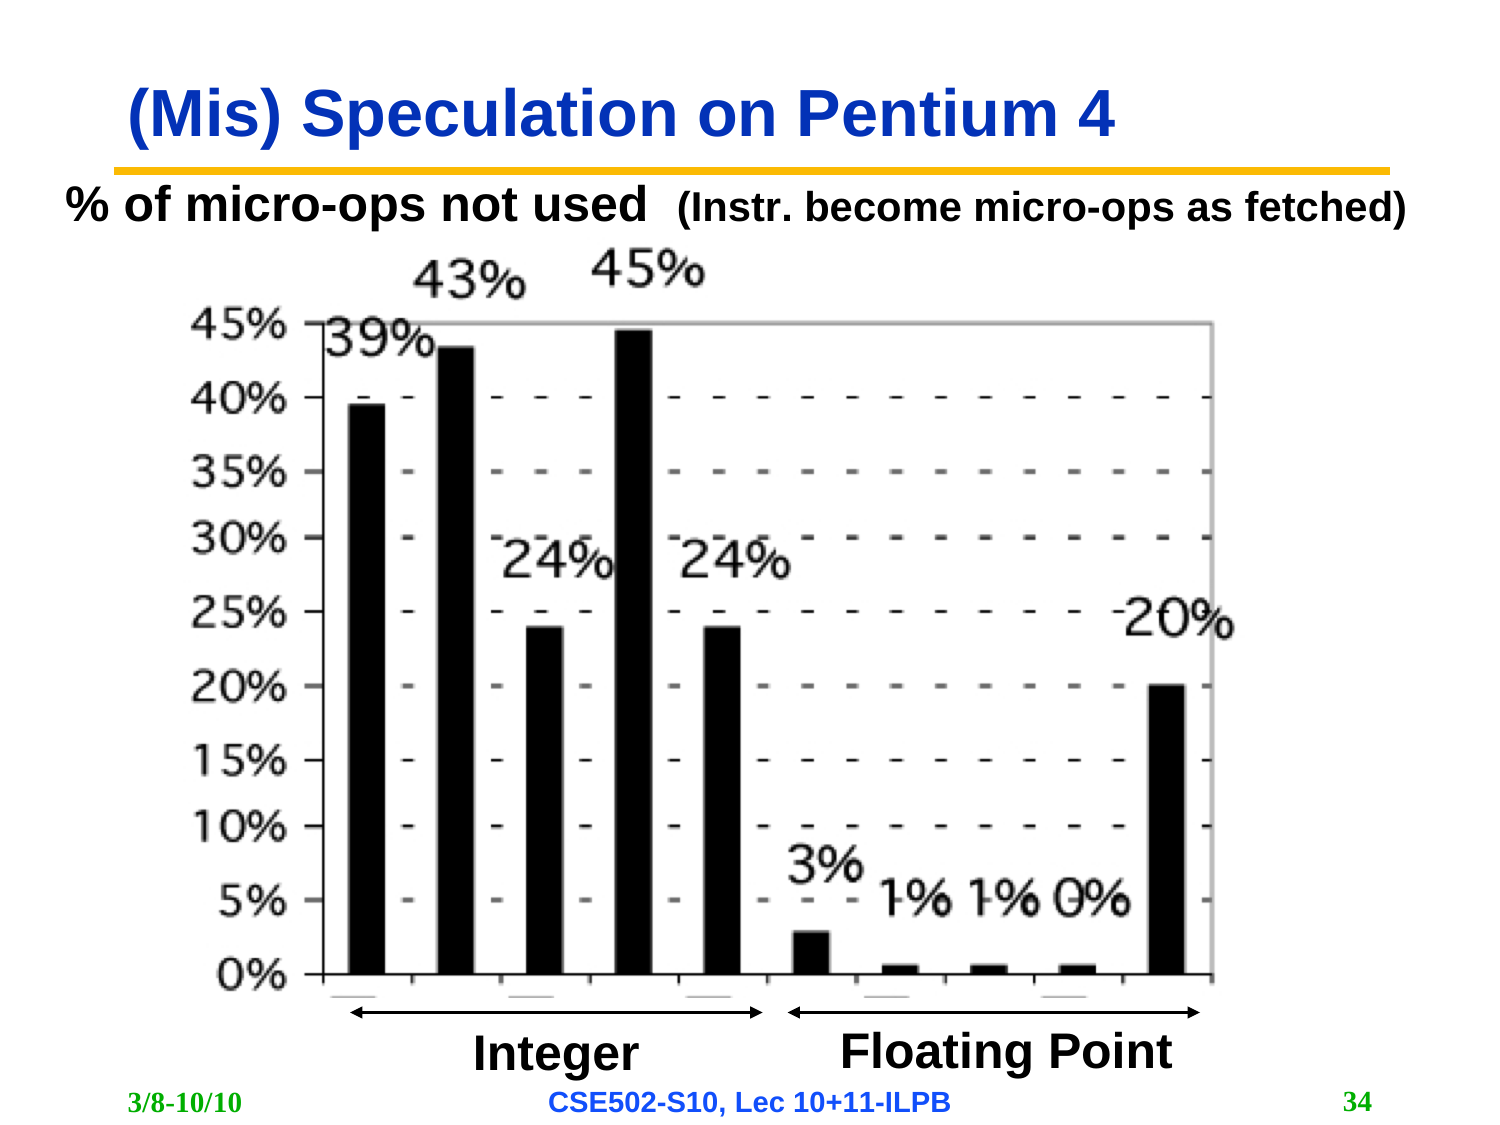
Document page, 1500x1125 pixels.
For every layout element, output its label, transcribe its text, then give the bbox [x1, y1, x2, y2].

text_box [114, 237, 1300, 998]
text_box <number> [1074, 1087, 1388, 1113]
title (Mis) Speculation on Pentium 4 [112, 54, 1309, 170]
text_box CSE502-S10, Lec 10+11-ILPB [512, 1088, 988, 1113]
text_box Floating Point [825, 1014, 1189, 1087]
text_box Integer [412, 1014, 701, 1088]
text_box % of micro-ops not used (Instr. become micro-ops as fetched) [50, 170, 1463, 250]
text_box 3/8-10/10 [112, 1088, 426, 1113]
